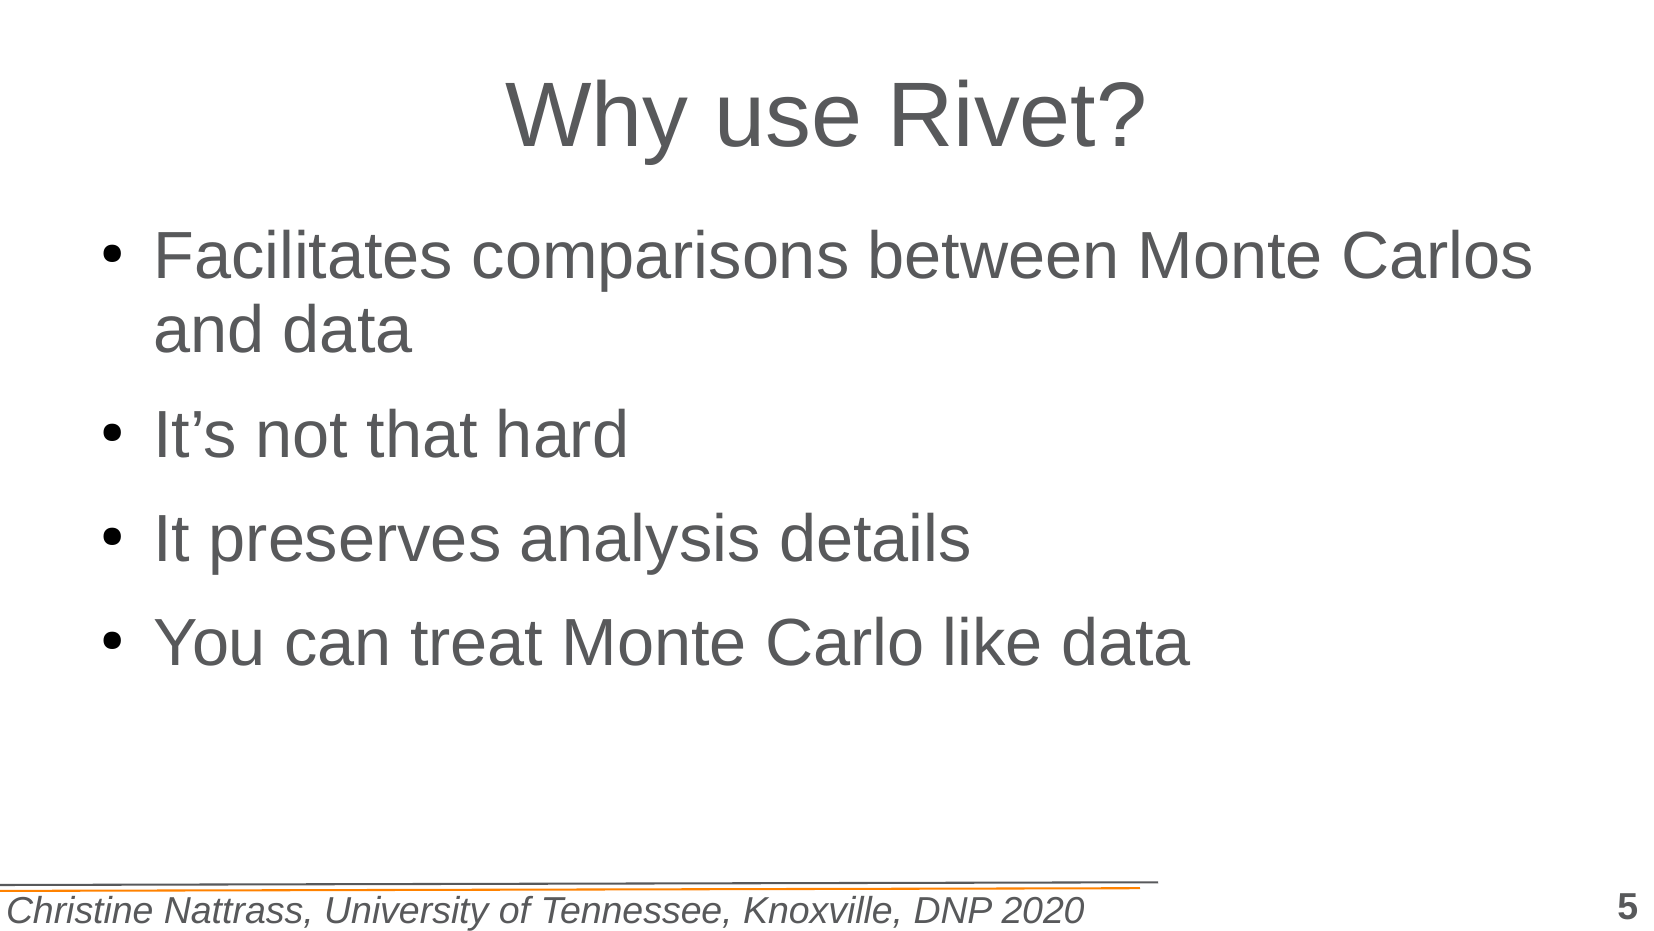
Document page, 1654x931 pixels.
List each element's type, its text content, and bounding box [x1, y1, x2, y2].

title Why use Rivet? [82, 37, 1571, 193]
list Facilitates comparisons between Monte Carlos and data It’s not that hard It preserves analysis details You can treat Monte Carlo like data [82, 217, 1571, 758]
